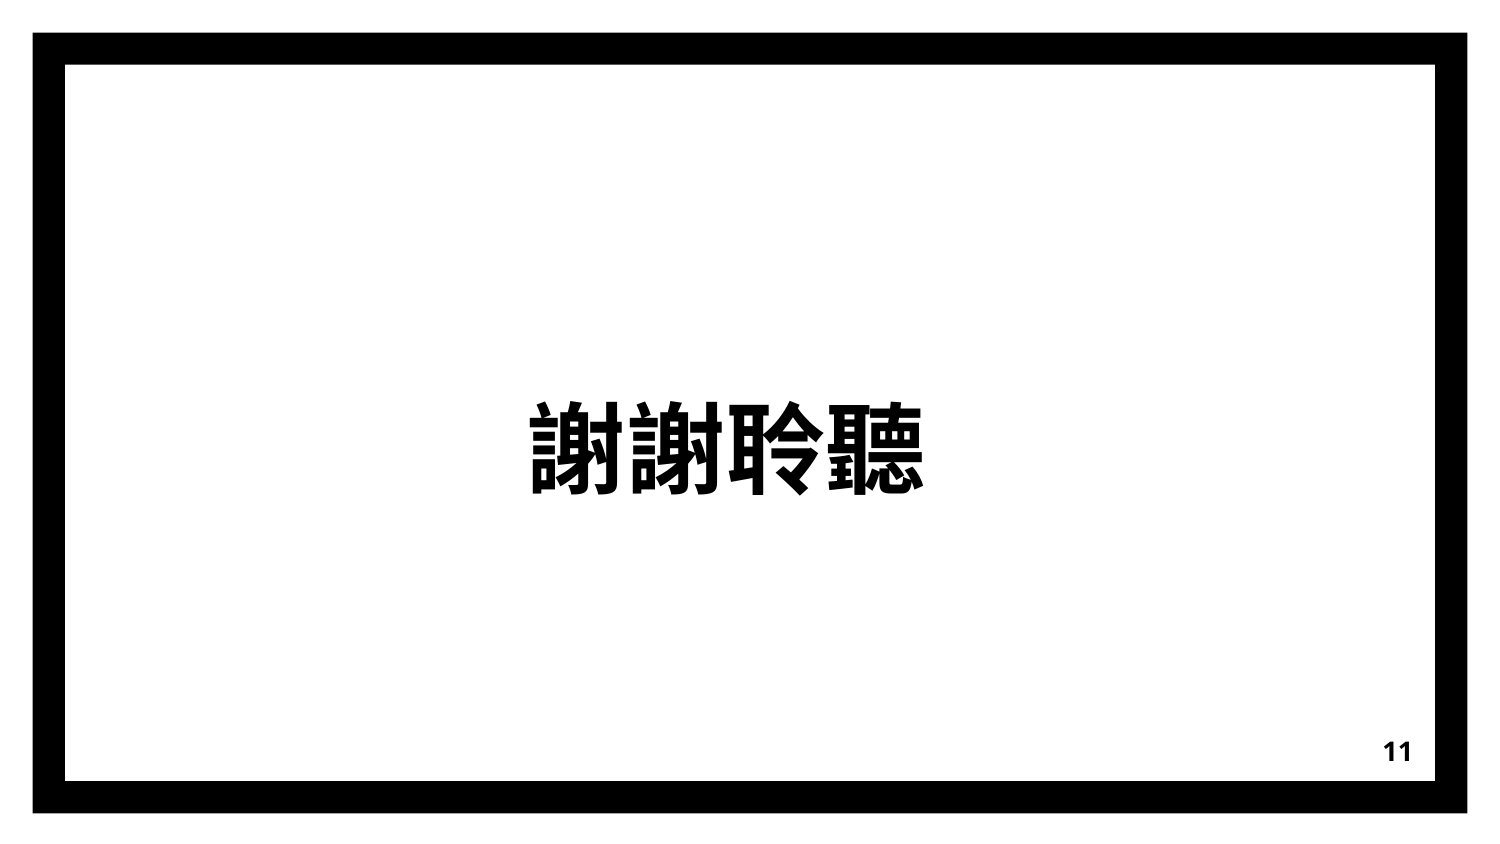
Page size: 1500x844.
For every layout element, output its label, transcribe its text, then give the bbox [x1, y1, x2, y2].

title 謝謝聆聽 [510, 322, 990, 522]
slide_number <編號> [1338, 720, 1429, 786]
